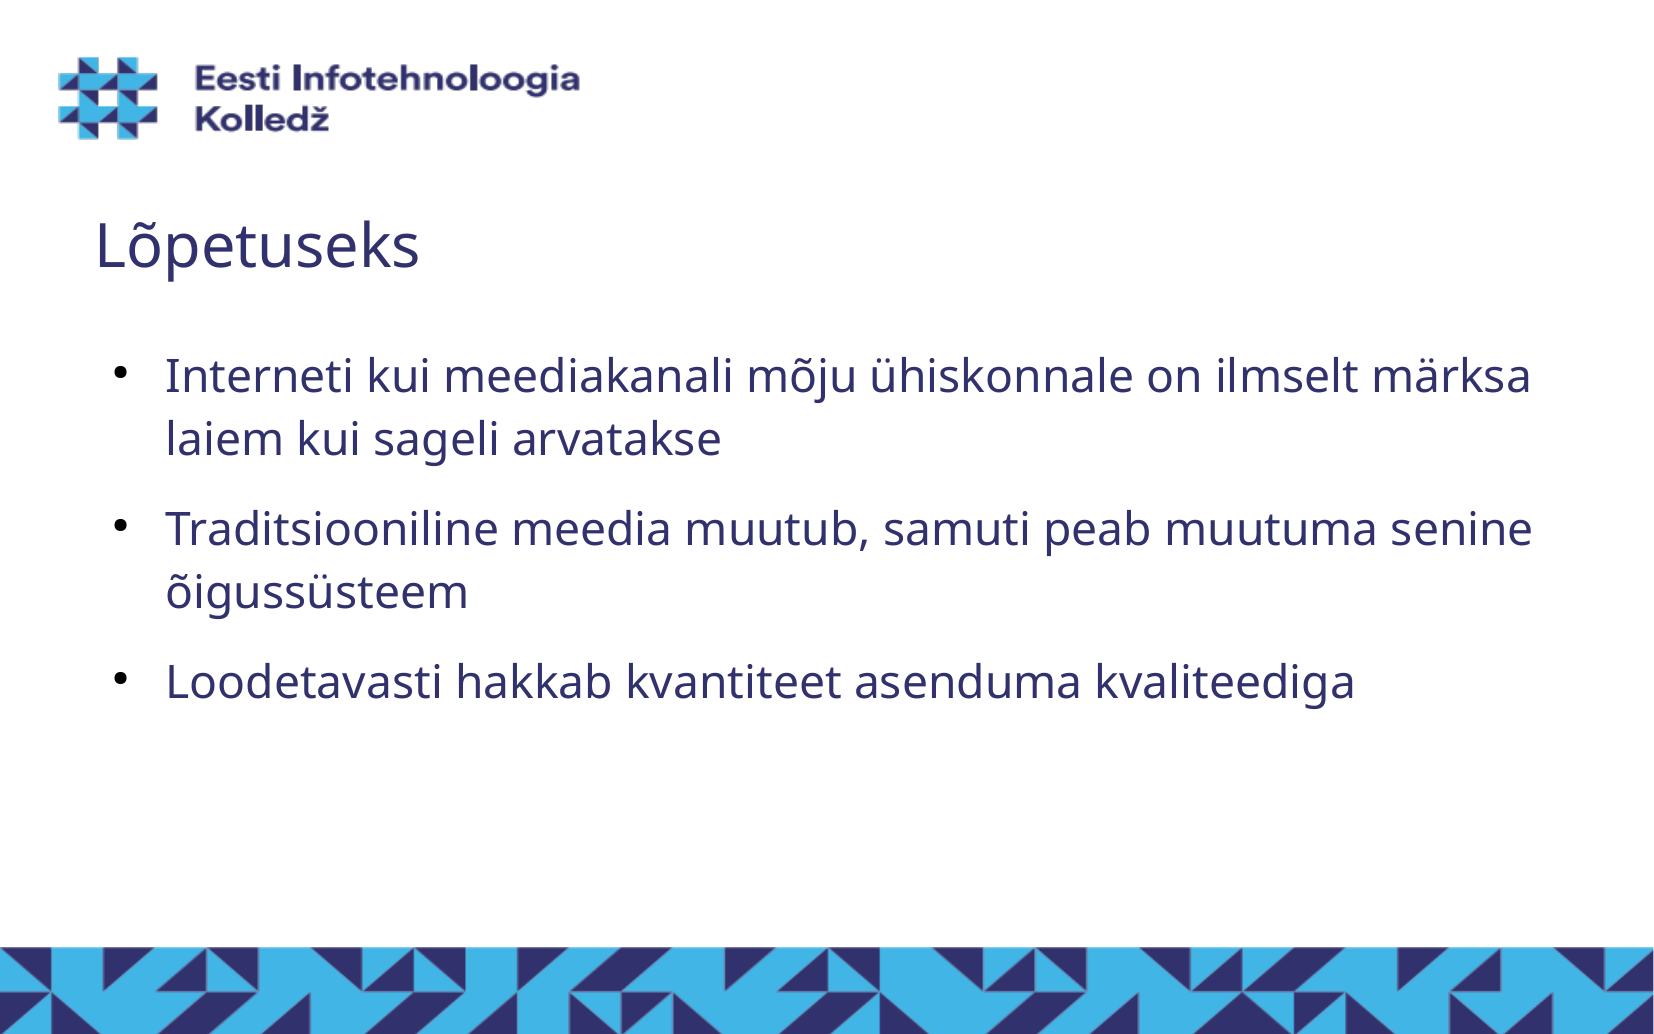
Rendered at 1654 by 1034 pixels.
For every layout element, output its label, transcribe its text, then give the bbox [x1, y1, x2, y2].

title Lõpetuseks [94, 157, 1607, 330]
list Interneti kui meediakanali mõju ühiskonnale on ilmselt märksa laiem kui sageli arvatakse Traditsiooniline meedia muutub, samuti peab muutuma senine õigussüsteem Loodetavasti hakkab kvantiteet asenduma kvaliteediga [94, 342, 1607, 926]
